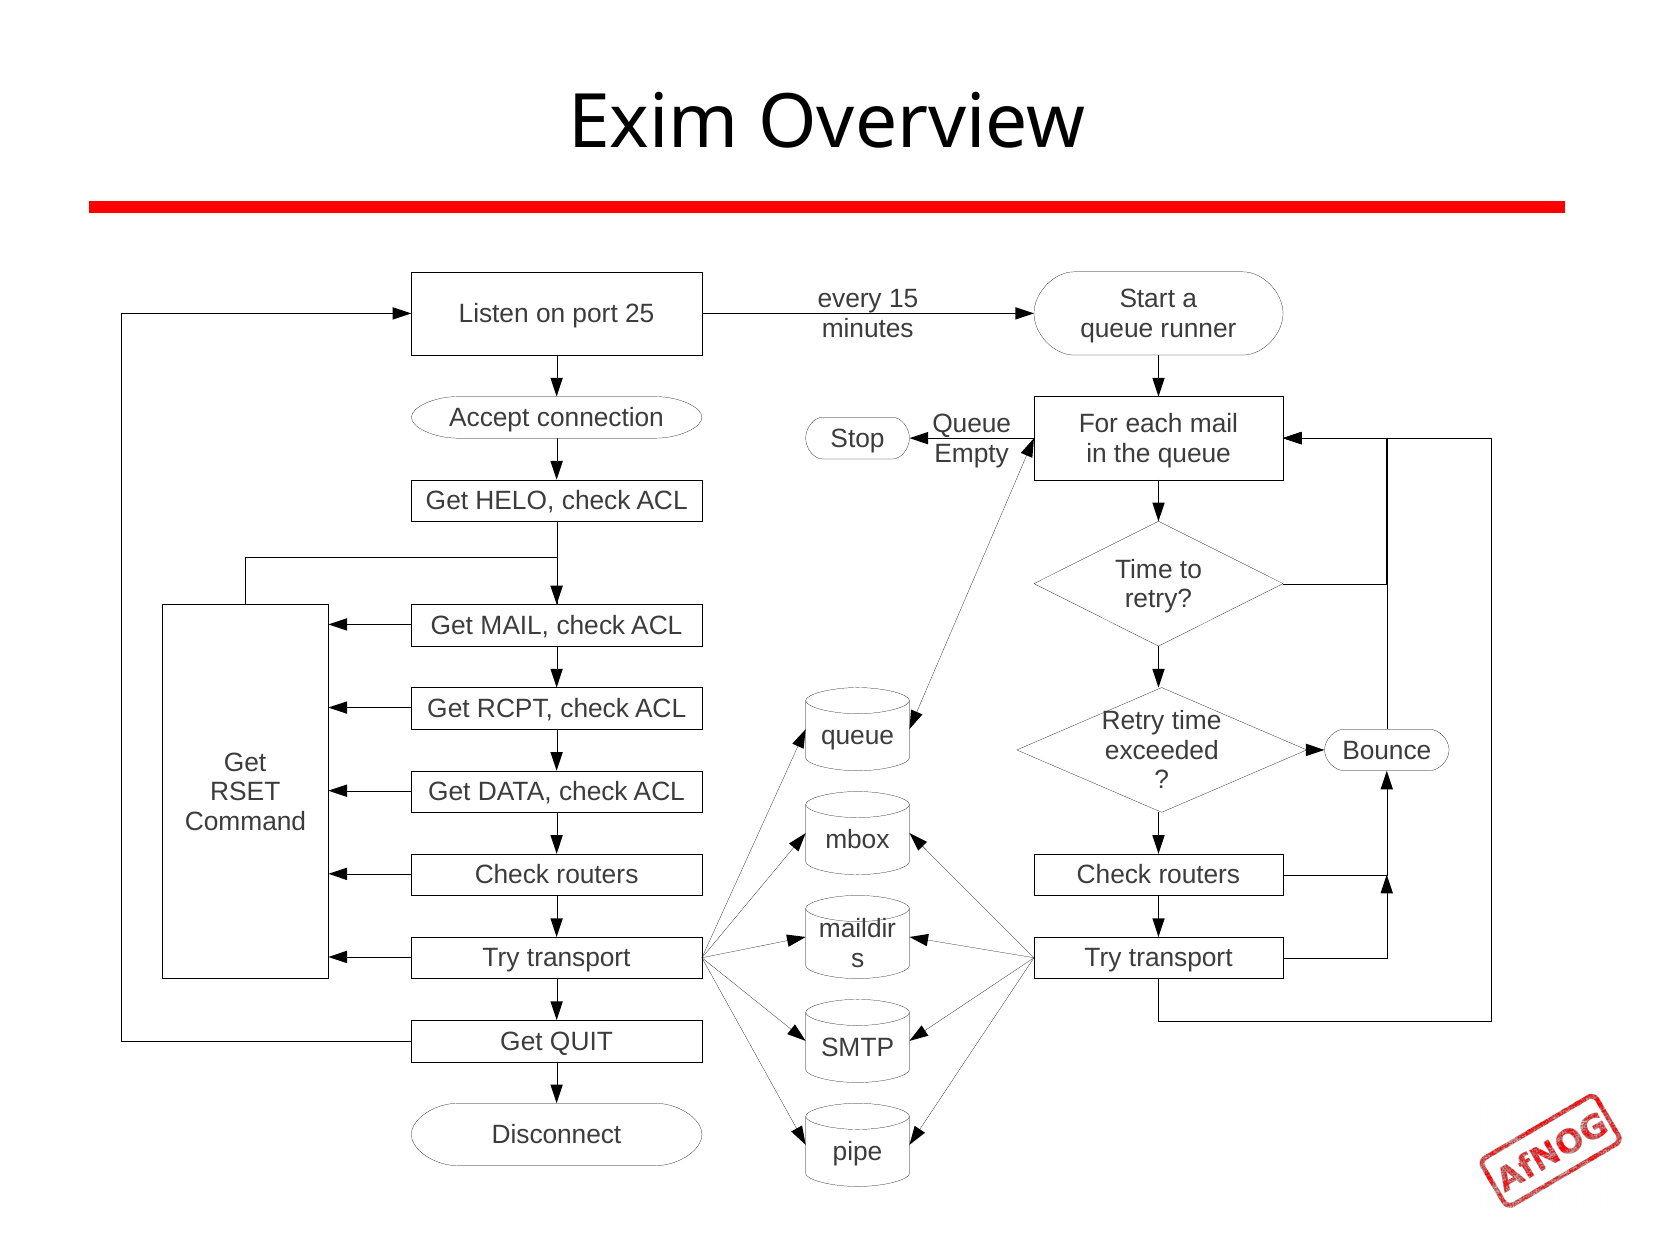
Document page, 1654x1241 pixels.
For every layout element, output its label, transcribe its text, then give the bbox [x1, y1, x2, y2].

picture [1476, 1090, 1625, 1211]
chart [118, 265, 1503, 1188]
title Exim Overview [88, 29, 1565, 207]
